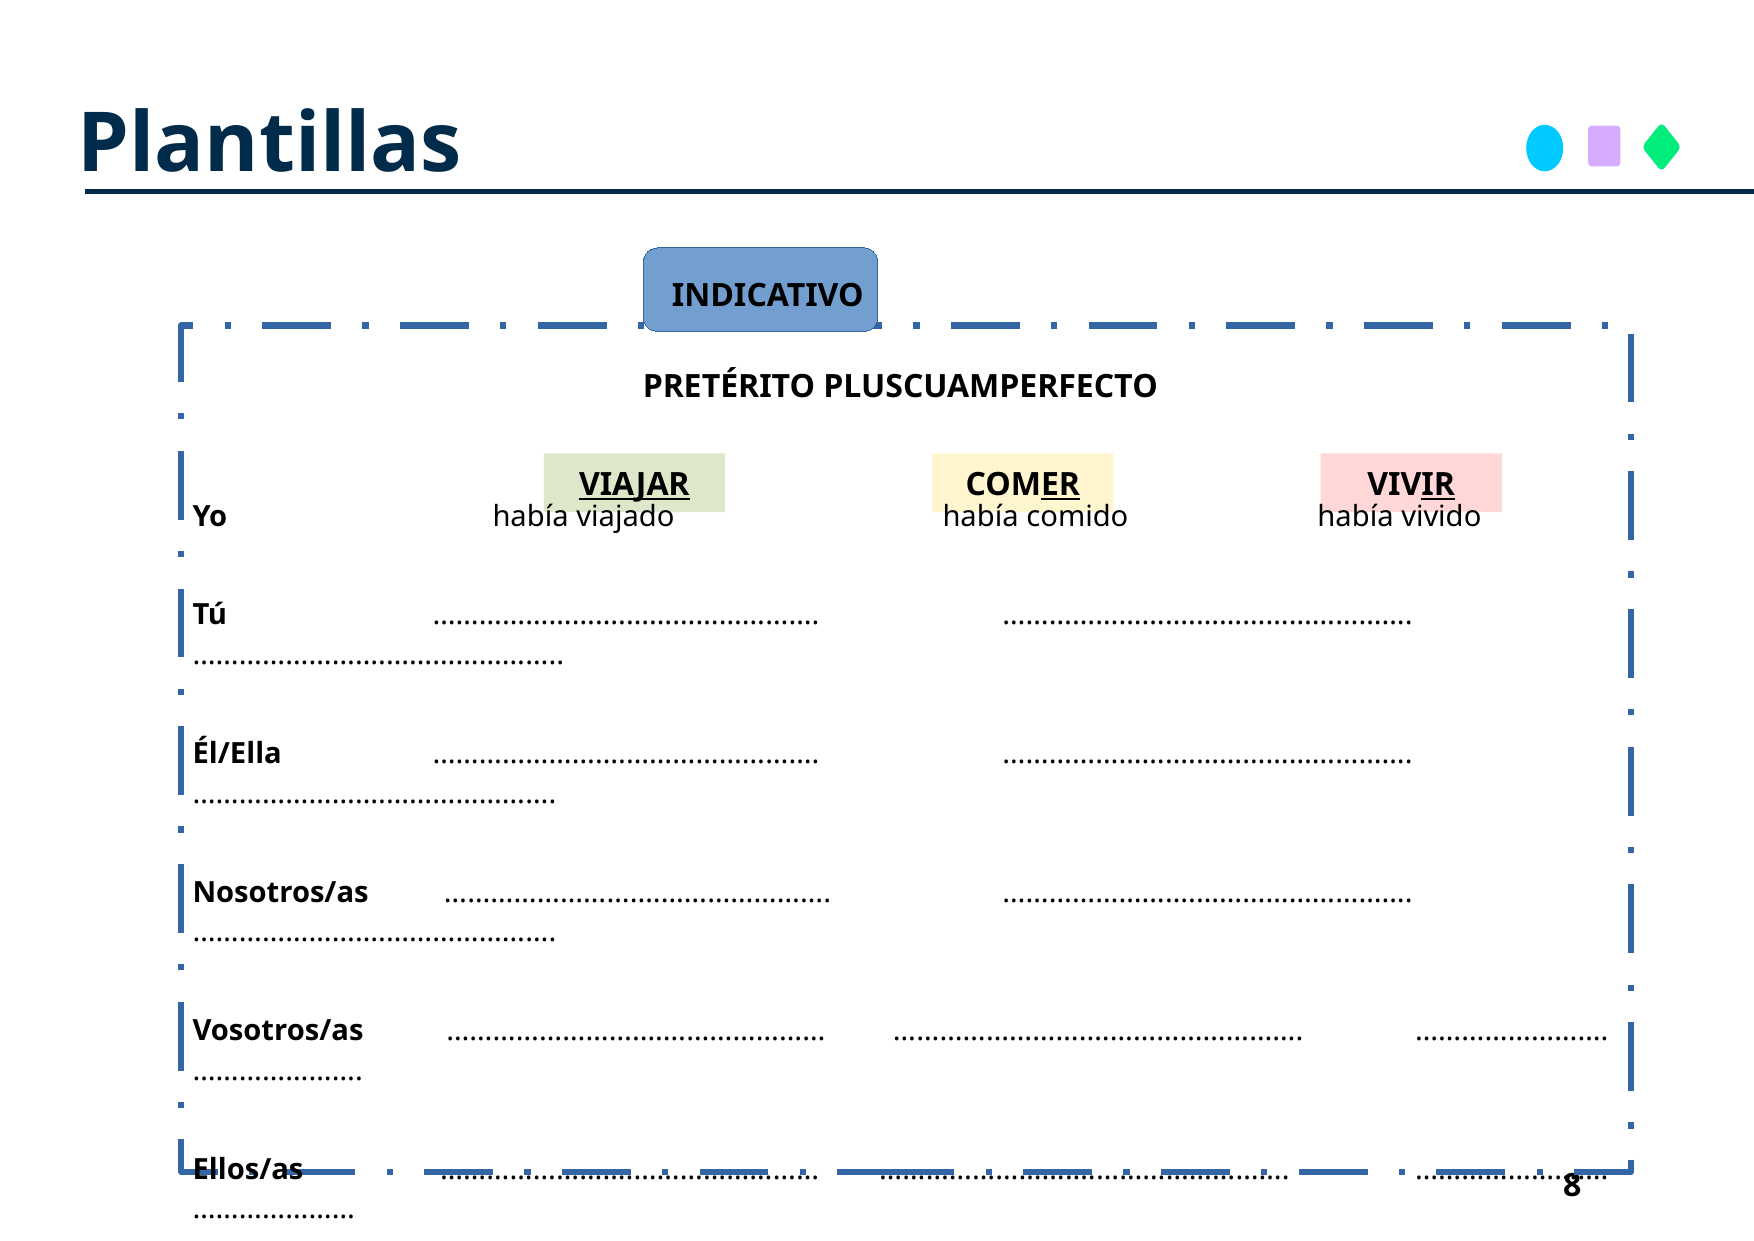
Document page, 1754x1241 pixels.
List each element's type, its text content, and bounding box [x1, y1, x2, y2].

text_box COMER [932, 455, 1114, 510]
text_box INDICATIVO [621, 254, 915, 333]
title Plantillas [77, 32, 1408, 196]
text_box [645, 247, 876, 254]
text_box PRETÉRITO PLUSCUAMPERFECTO [501, 339, 1300, 431]
text_box VIVIR [1320, 455, 1502, 510]
text_box VIAJAR [543, 455, 726, 510]
text_box [181, 325, 1632, 1172]
text_box Yo había viajado había comido había vivido Tú …………………….……………………. …………………….………………………. …………………….………………….. Él/Ella …………………….……………………. …………………….………………………. …………………….…………………. Nosotros/as …………………….……………………. …………………….………………………. …………………….…………………. Vosotros/as …………………….…………………… …………………….………………………. …………………….…………………. Ellos/as …………………….…………………… …………………….………………………. …………………….………………… [177, 550, 1625, 1172]
